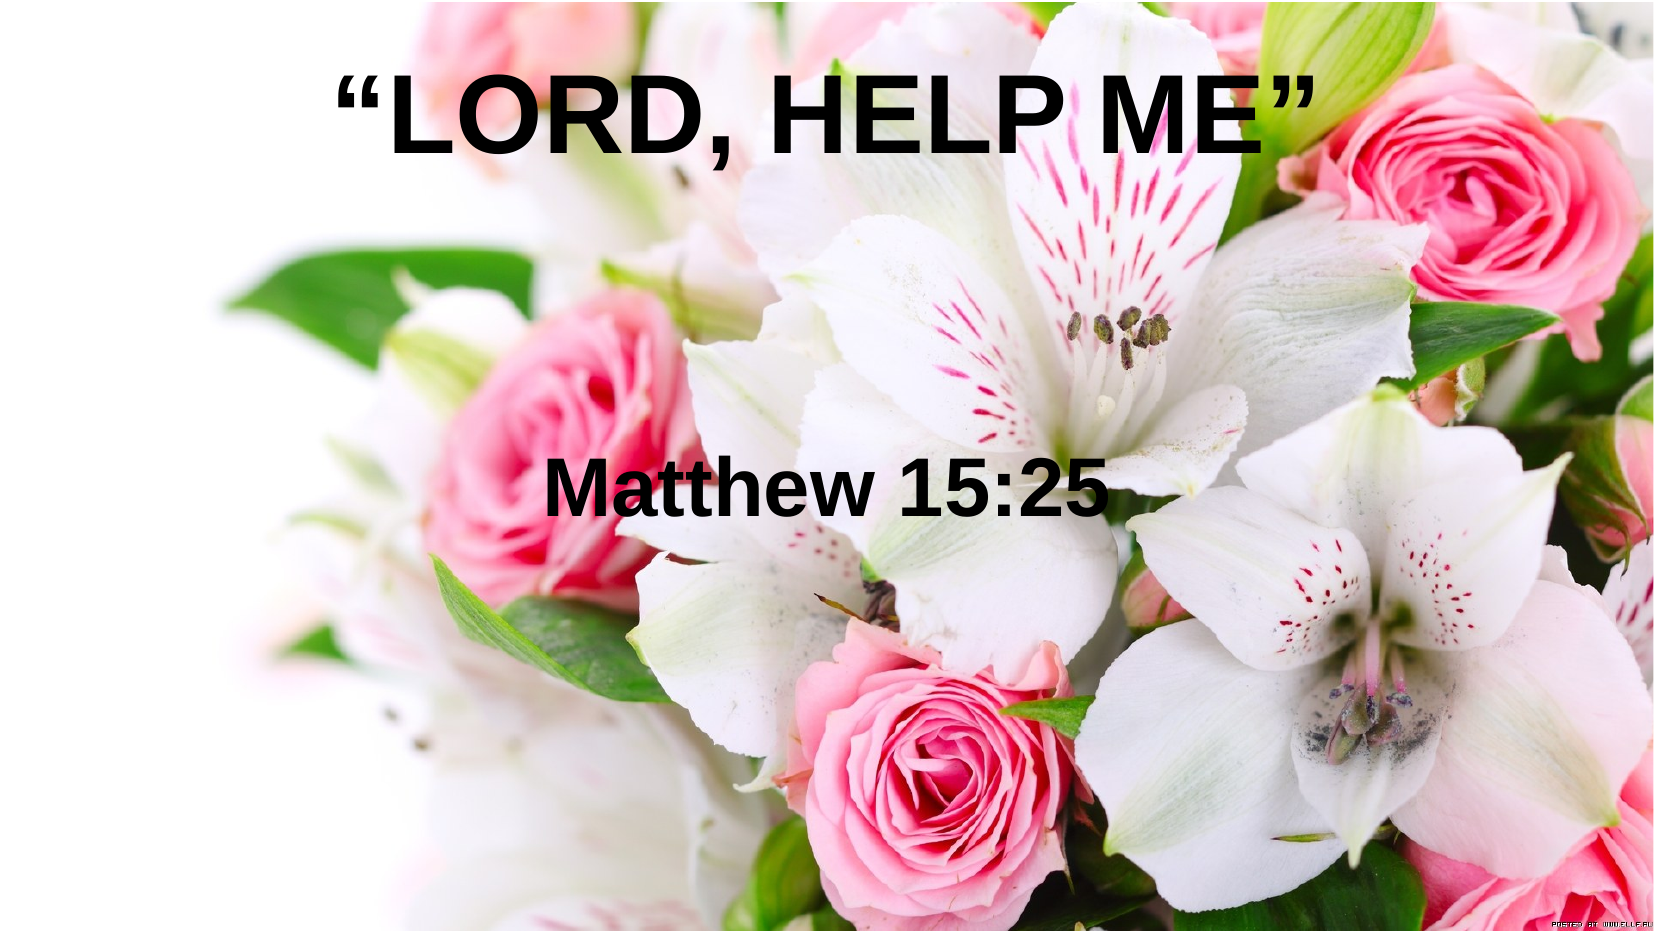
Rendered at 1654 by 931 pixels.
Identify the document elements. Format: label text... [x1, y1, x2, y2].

title “LORD, HELP ME” [82, 37, 1571, 193]
picture [5, 2, 1654, 931]
subtitle Matthew 15:25 [82, 217, 1571, 758]
